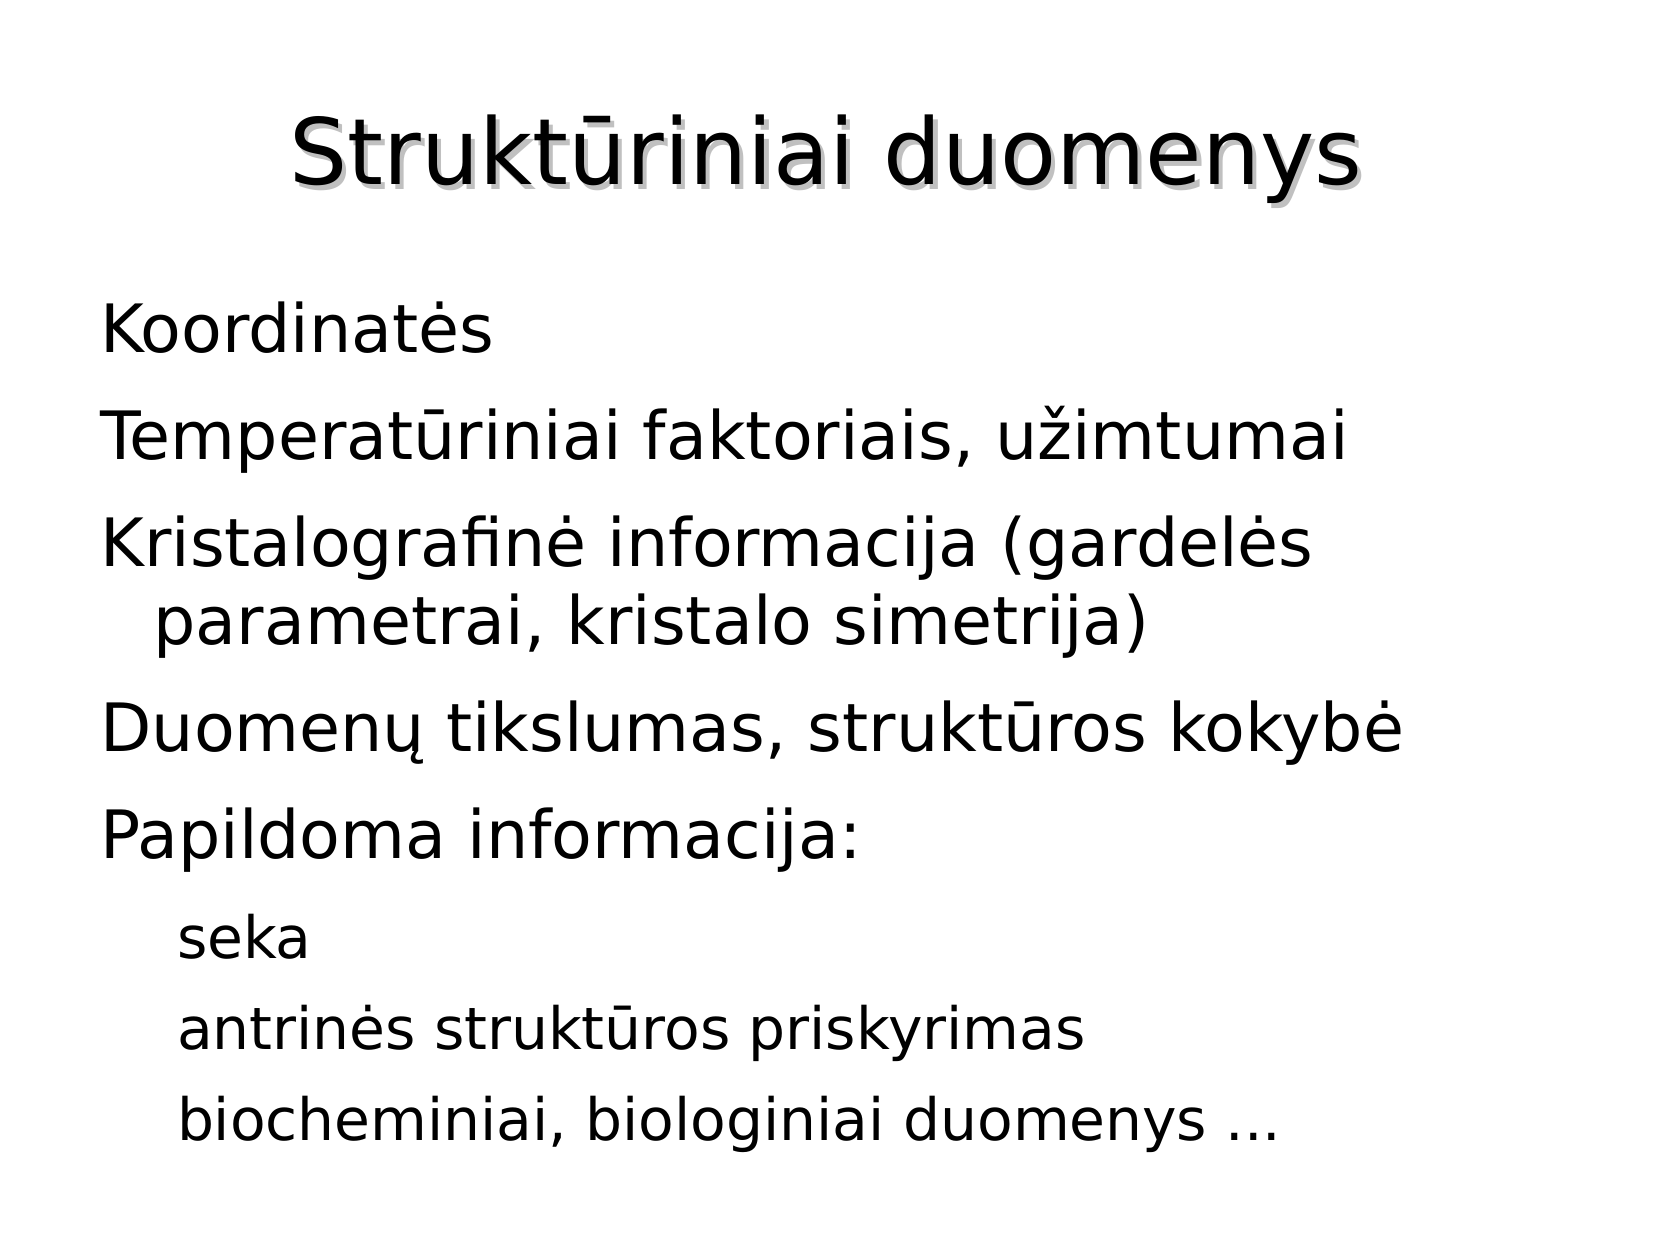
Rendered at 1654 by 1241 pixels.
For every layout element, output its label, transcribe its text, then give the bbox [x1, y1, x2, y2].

title Struktūriniai duomenys [82, 49, 1571, 257]
list Koordinatės Temperatūriniai faktoriais, užimtumai Kristalografinė informacija (gardelės parametrai, kristalo simetrija) Duomenų tikslumas, struktūros kokybė Papildoma informacija: seka antrinės struktūros priskyrimas biocheminiai, biologiniai duomenys ... [82, 290, 1571, 1155]
